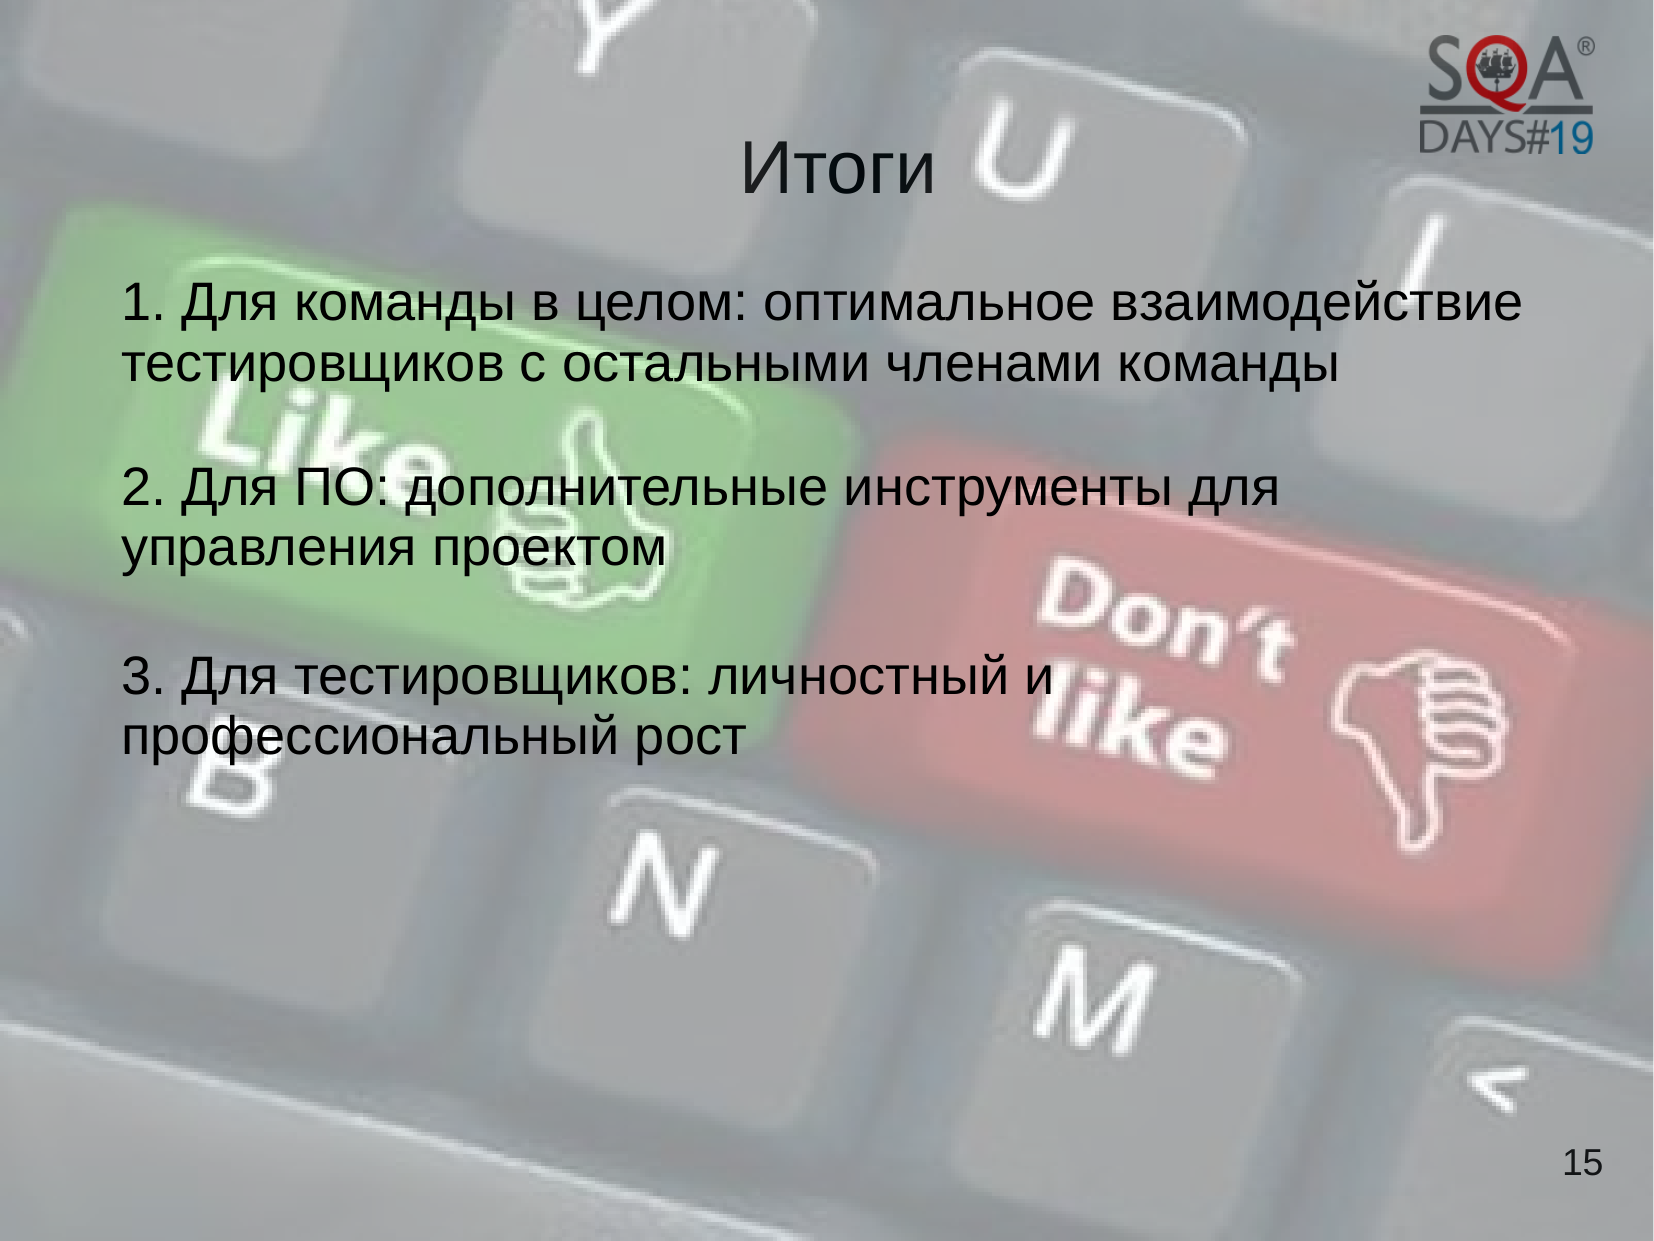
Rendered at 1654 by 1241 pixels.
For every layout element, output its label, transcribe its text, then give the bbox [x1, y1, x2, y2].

text_box 2. Для ПО: дополнительные инструменты для управления проектом [106, 448, 1571, 598]
text_box 1. Для команды в целом: оптимальное взаимодействие тестировщиков с остальными членами команды [106, 264, 1571, 414]
text_box 3. Для тестировщиков: личностный и профессиональный рост [106, 637, 1571, 787]
picture [0, 0, 1654, 1241]
